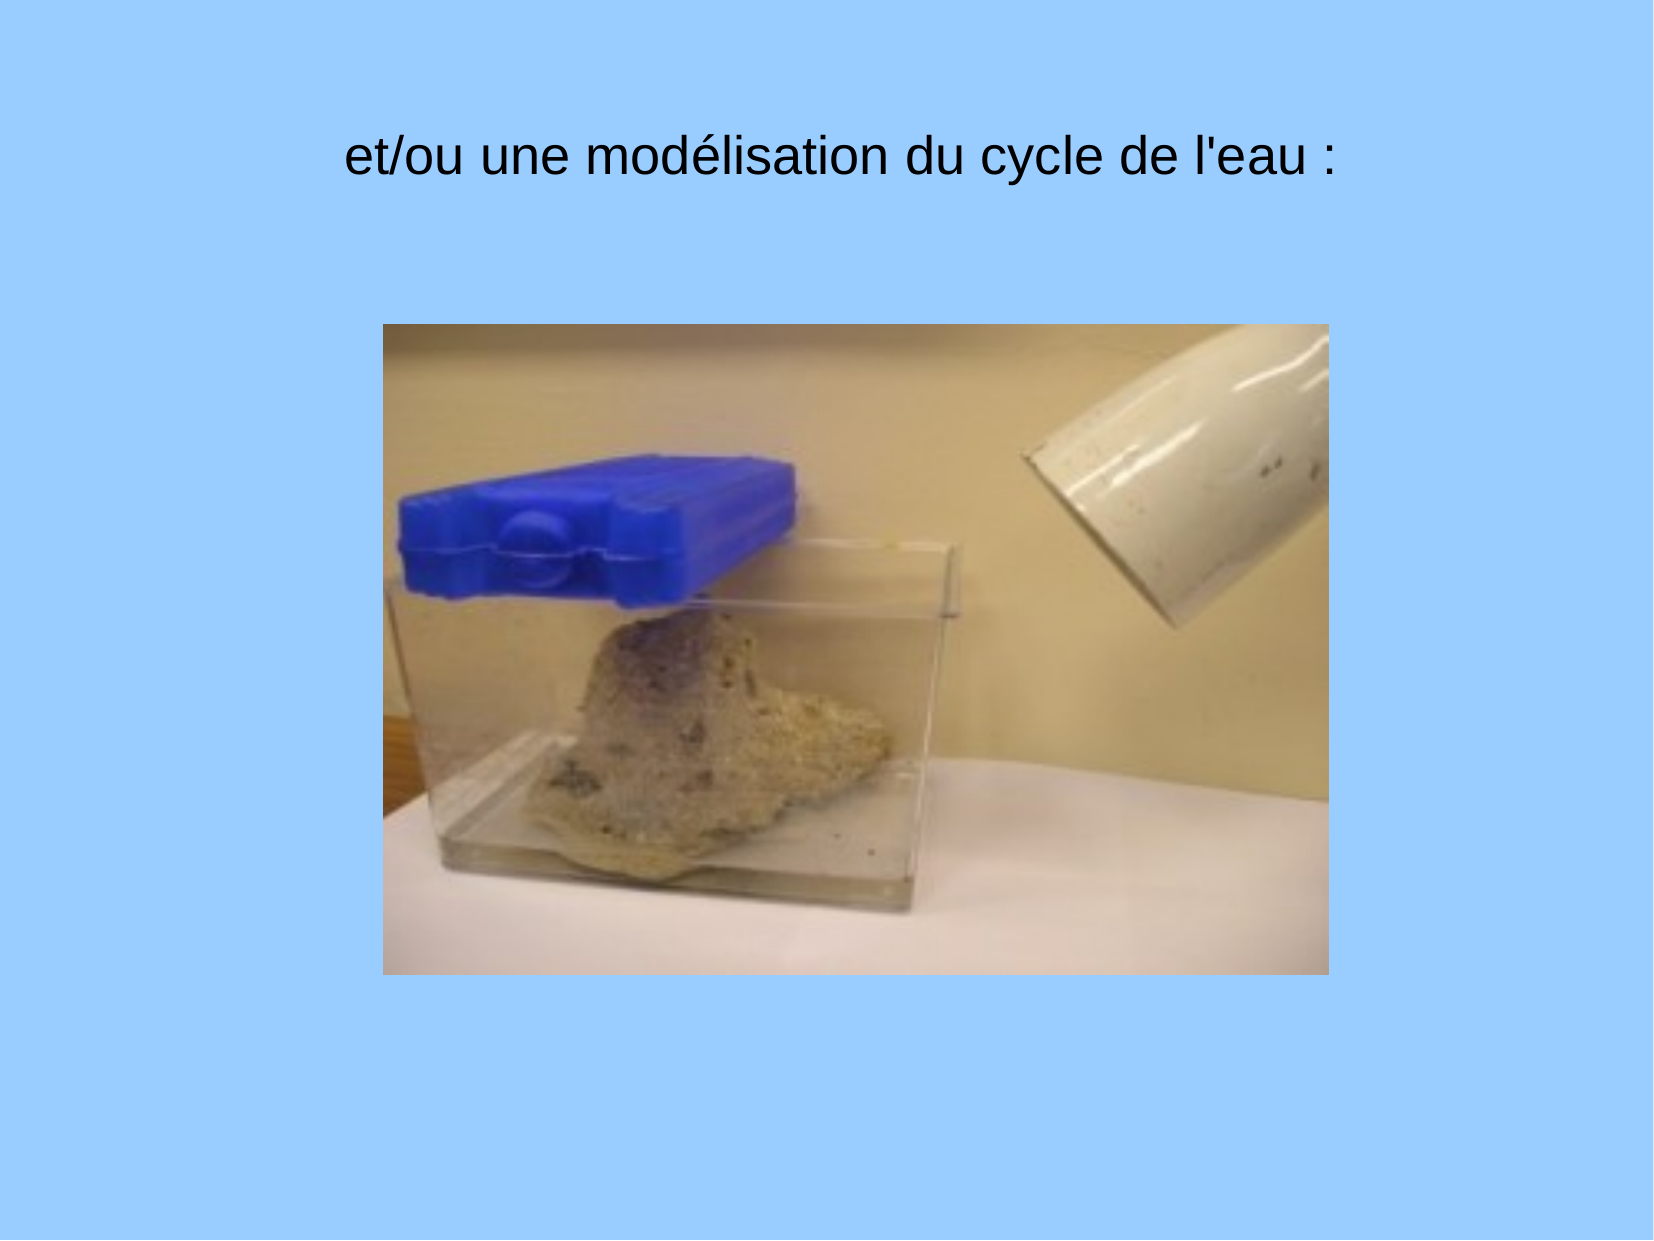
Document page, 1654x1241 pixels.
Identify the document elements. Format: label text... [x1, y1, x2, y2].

picture [383, 324, 1329, 975]
text_box et/ou une modélisation du cycle de l'eau : [118, 118, 1565, 194]
